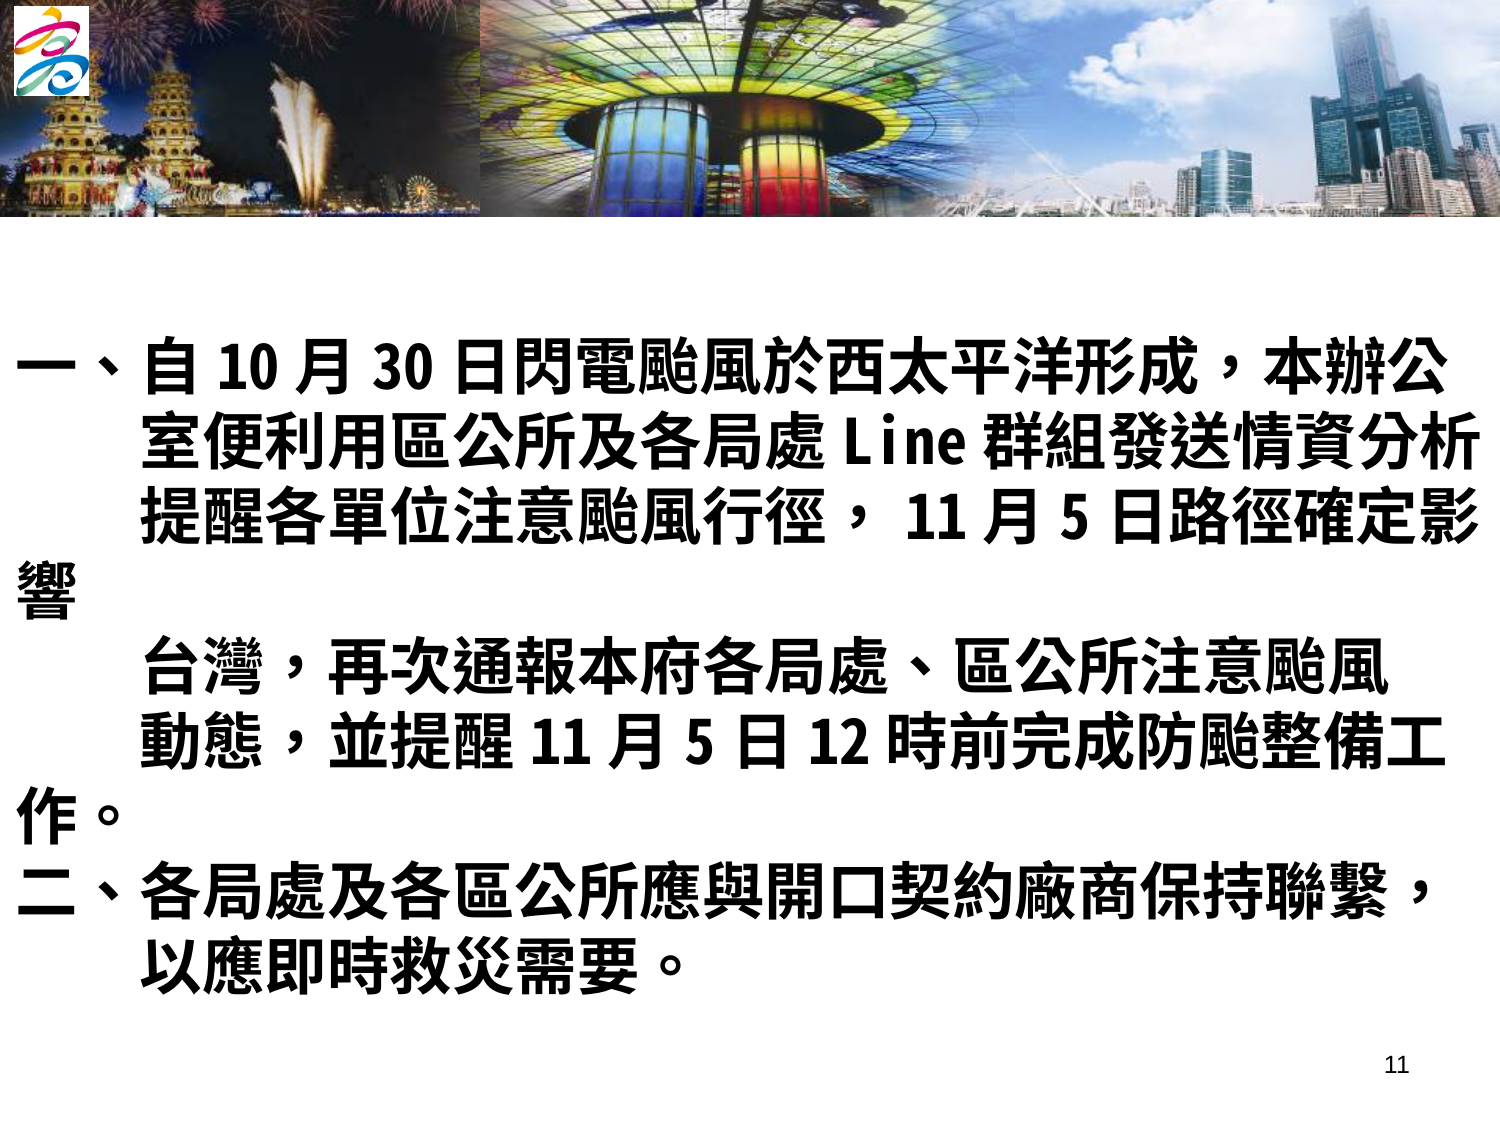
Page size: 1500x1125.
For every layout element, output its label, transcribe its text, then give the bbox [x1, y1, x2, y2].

picture [0, 0, 1500, 217]
slide_number <編號> [1352, 1024, 1425, 1103]
title 一、自10月30日閃電颱風於西太平洋形成，本辦公 室便利用區公所及各局處Line群組發送情資分析 提醒各單位注意颱風行徑，11月5日路徑確定影響 台灣，再次通報本府各局處、區公所注意颱風 動態，並提醒11月5日12時前完成防颱整備工作。 二、各局處及各區公所應與開口契約廠商保持聯繫， 以應即時救災需要。 [0, 226, 1500, 1103]
